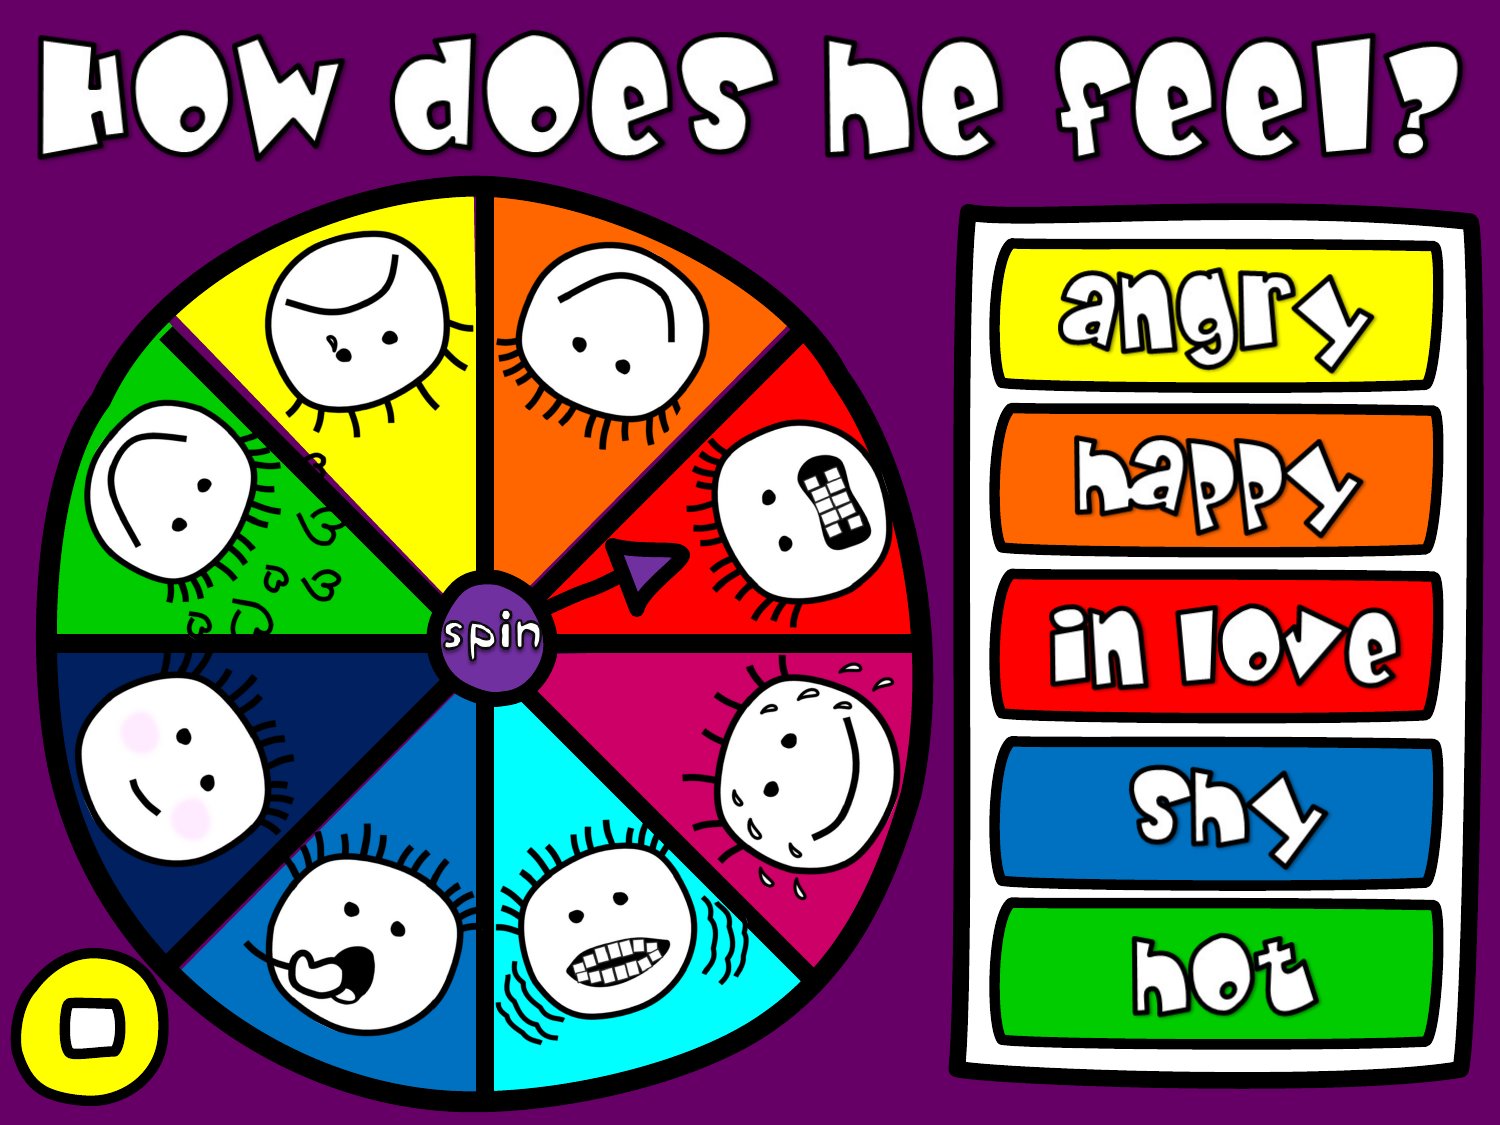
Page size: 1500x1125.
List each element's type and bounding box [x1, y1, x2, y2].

text_box [787, 593, 915, 684]
picture [1113, 915, 1333, 1033]
text_box [848, 799, 898, 918]
picture [429, 597, 557, 669]
text_box [183, 887, 489, 1101]
text_box [71, 774, 294, 964]
text_box [493, 933, 800, 1090]
text_box [536, 464, 727, 640]
text_box [46, 550, 187, 695]
text_box [77, 324, 234, 477]
picture [1106, 745, 1339, 882]
text_box [304, 539, 430, 641]
text_box [654, 293, 786, 458]
text_box [262, 647, 730, 869]
text_box [15, 953, 164, 1101]
picture [1027, 585, 1418, 703]
picture [10, 20, 1476, 1069]
text_box [178, 271, 290, 431]
text_box [492, 198, 567, 345]
text_box [321, 392, 640, 597]
picture [1064, 409, 1368, 552]
text_box [241, 197, 474, 324]
text_box [690, 332, 838, 443]
picture [1042, 249, 1390, 382]
text_box [956, 211, 1476, 1081]
text_box [730, 873, 847, 978]
